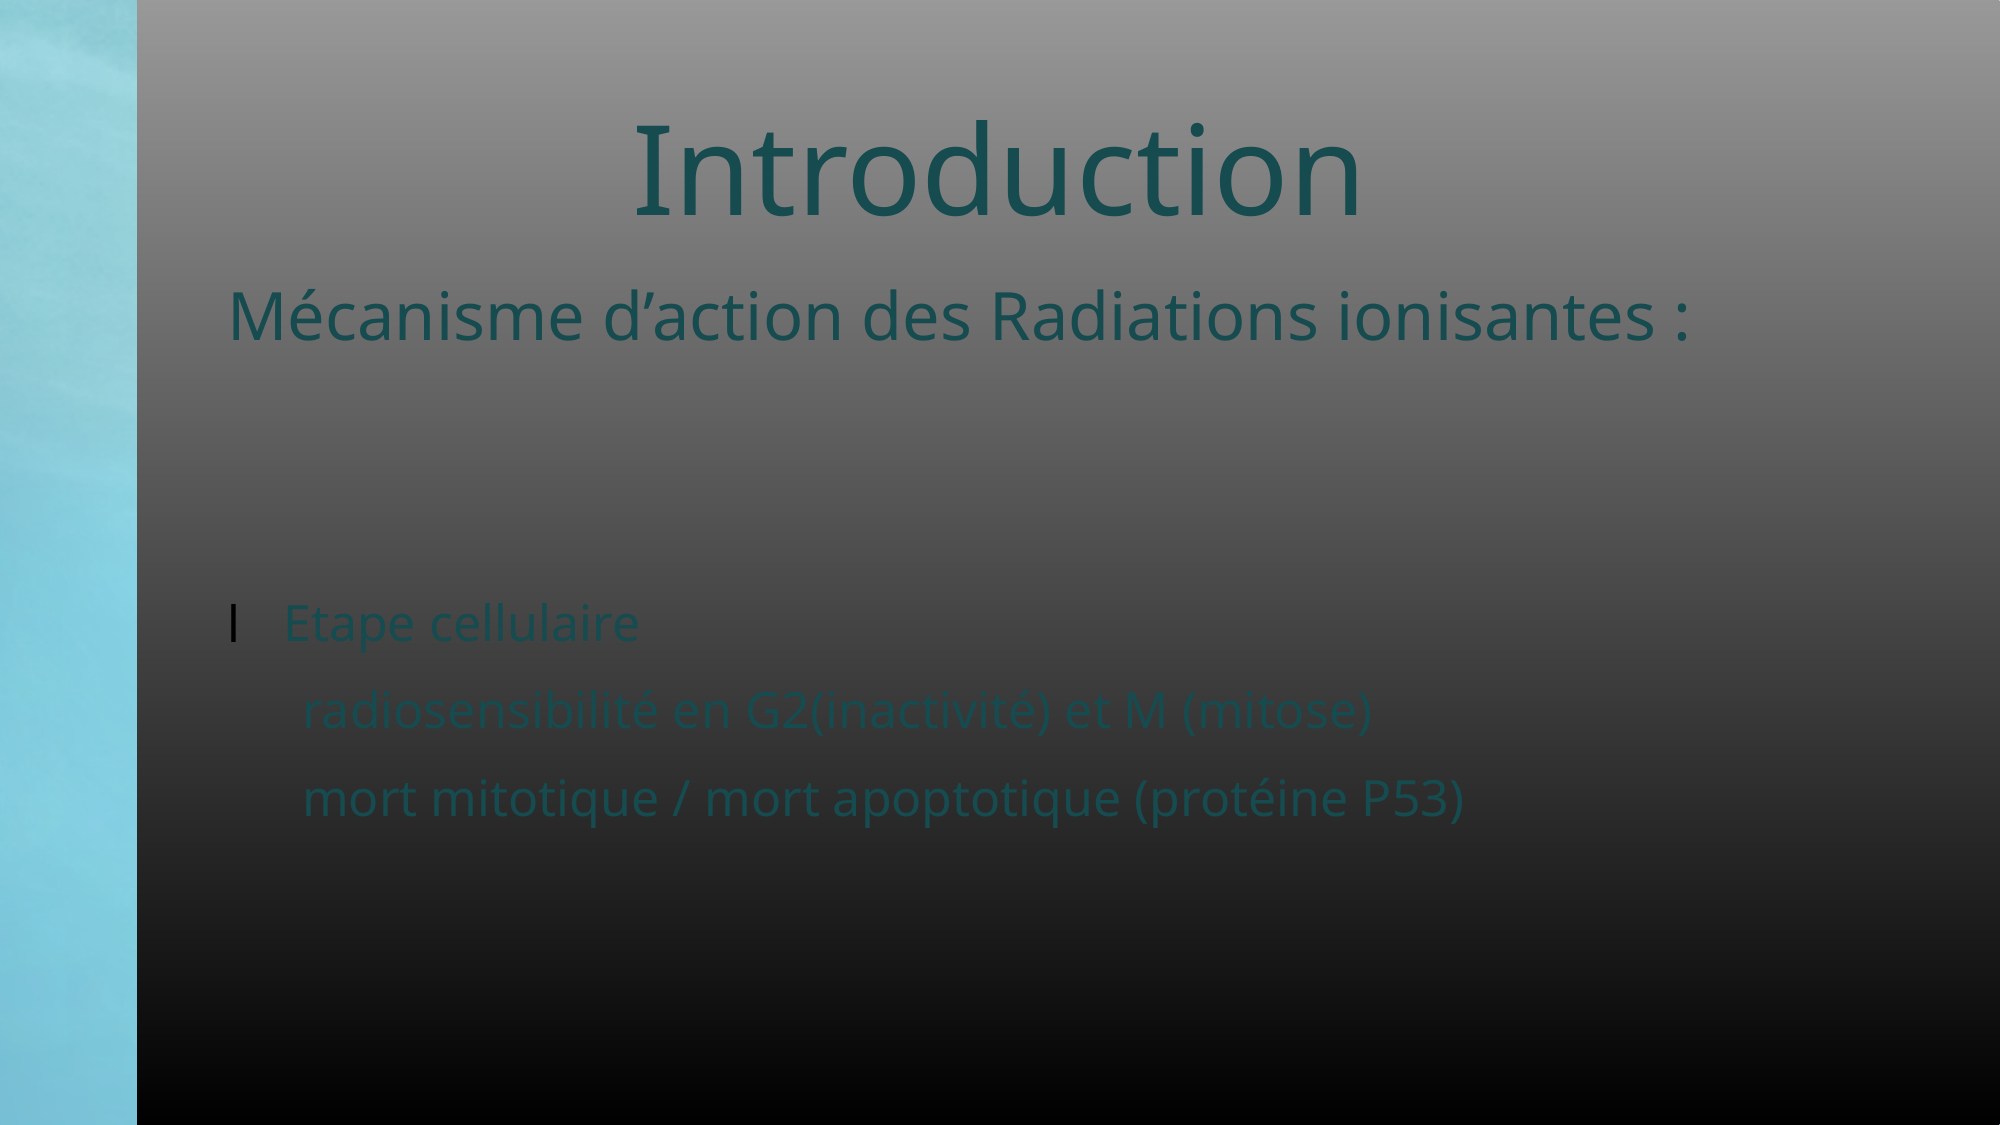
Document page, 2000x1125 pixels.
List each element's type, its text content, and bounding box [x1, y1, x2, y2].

list Mécanisme d’action des Radiations ionisantes : Etape cellulaire radiosensibilité en G2(inactivité) et M (mitose) mort mitotique / mort apoptotique (protéine P53) [212, 275, 1886, 1013]
title Introduction [212, 62, 1788, 250]
